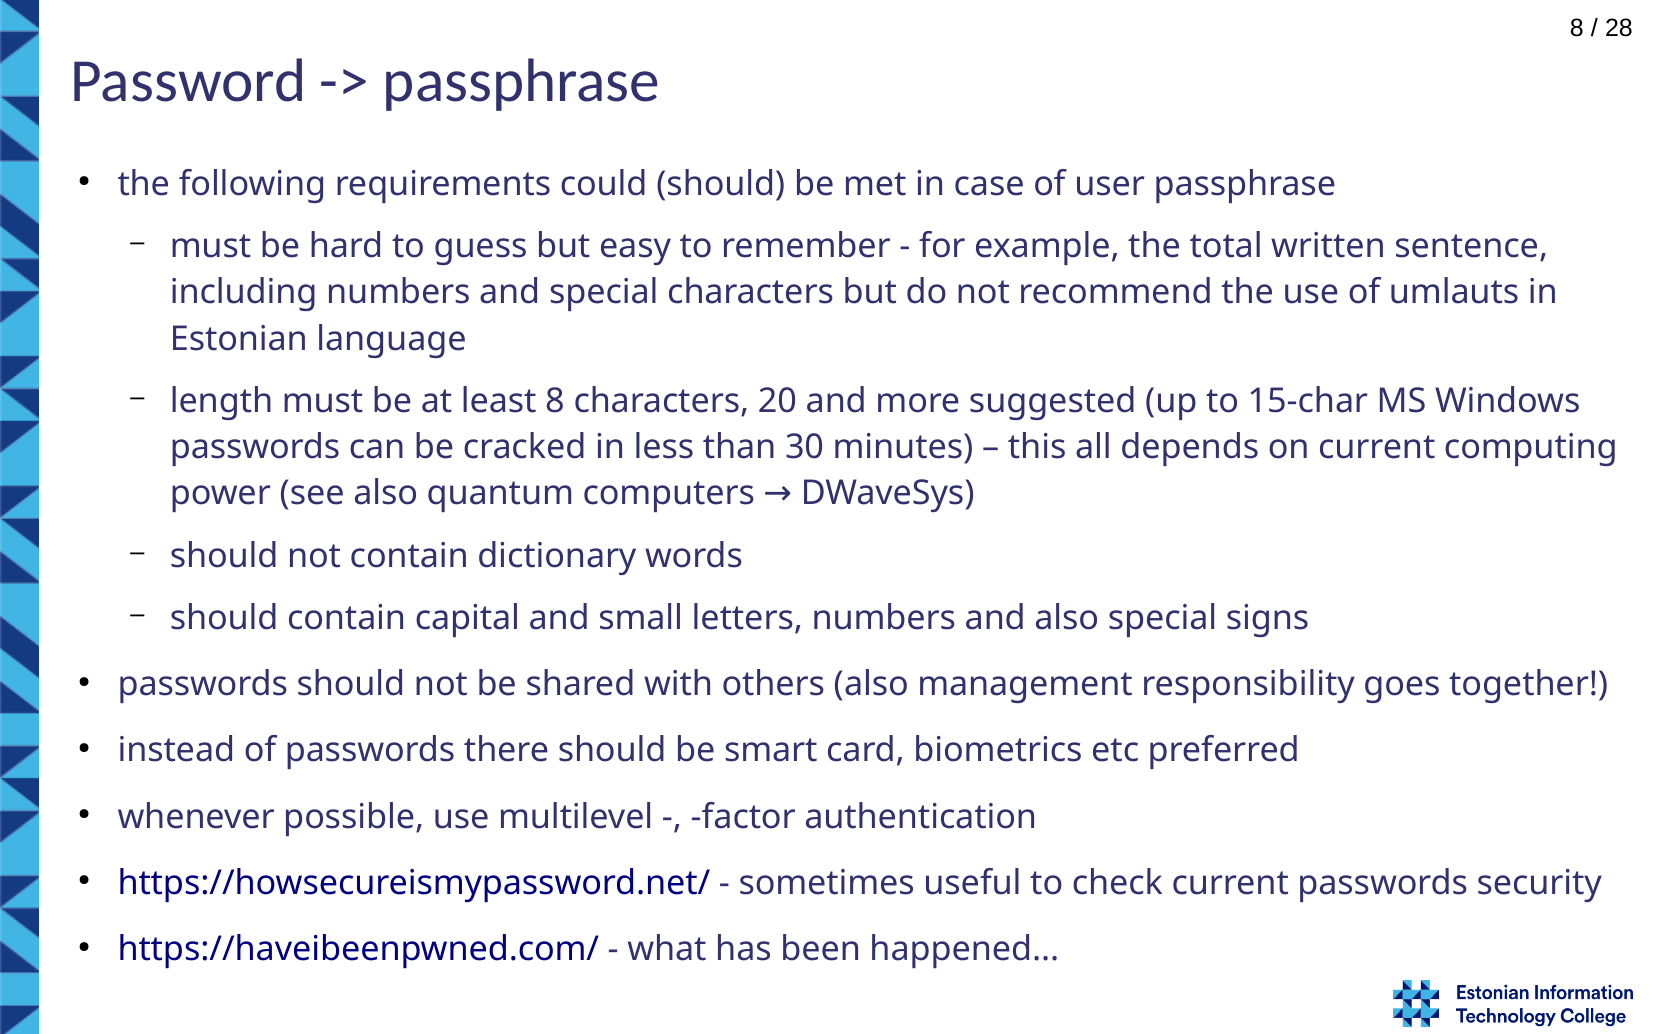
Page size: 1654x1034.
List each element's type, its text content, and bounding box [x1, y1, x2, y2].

title Password -> passphrase [70, 41, 1630, 130]
picture [1393, 980, 1633, 1027]
list the following requirements could (should) be met in case of user passphrase must be hard to guess but easy to remember - for example, the total written sentence, including numbers and special characters but do not recommend the use of umlauts in Estonian language length must be at least 8 characters, 20 and more suggested (up to 15-char MS Windows passwords can be cracked in less than 30 minutes) – this all depends on current computing power (see also quantum computers → DWaveSys) should not contain dictionary words should contain capital and small letters, numbers and also special signs passwords should not be shared with others (also management responsibility goes together!) instead of passwords there should be smart card, biometrics etc preferred whenever possible, use multilevel -, -factor authentication https://howsecureismypassword.net/ - sometimes useful to check current passwords security https://haveibeenpwned.com/ - what has been happened... [64, 159, 1636, 975]
